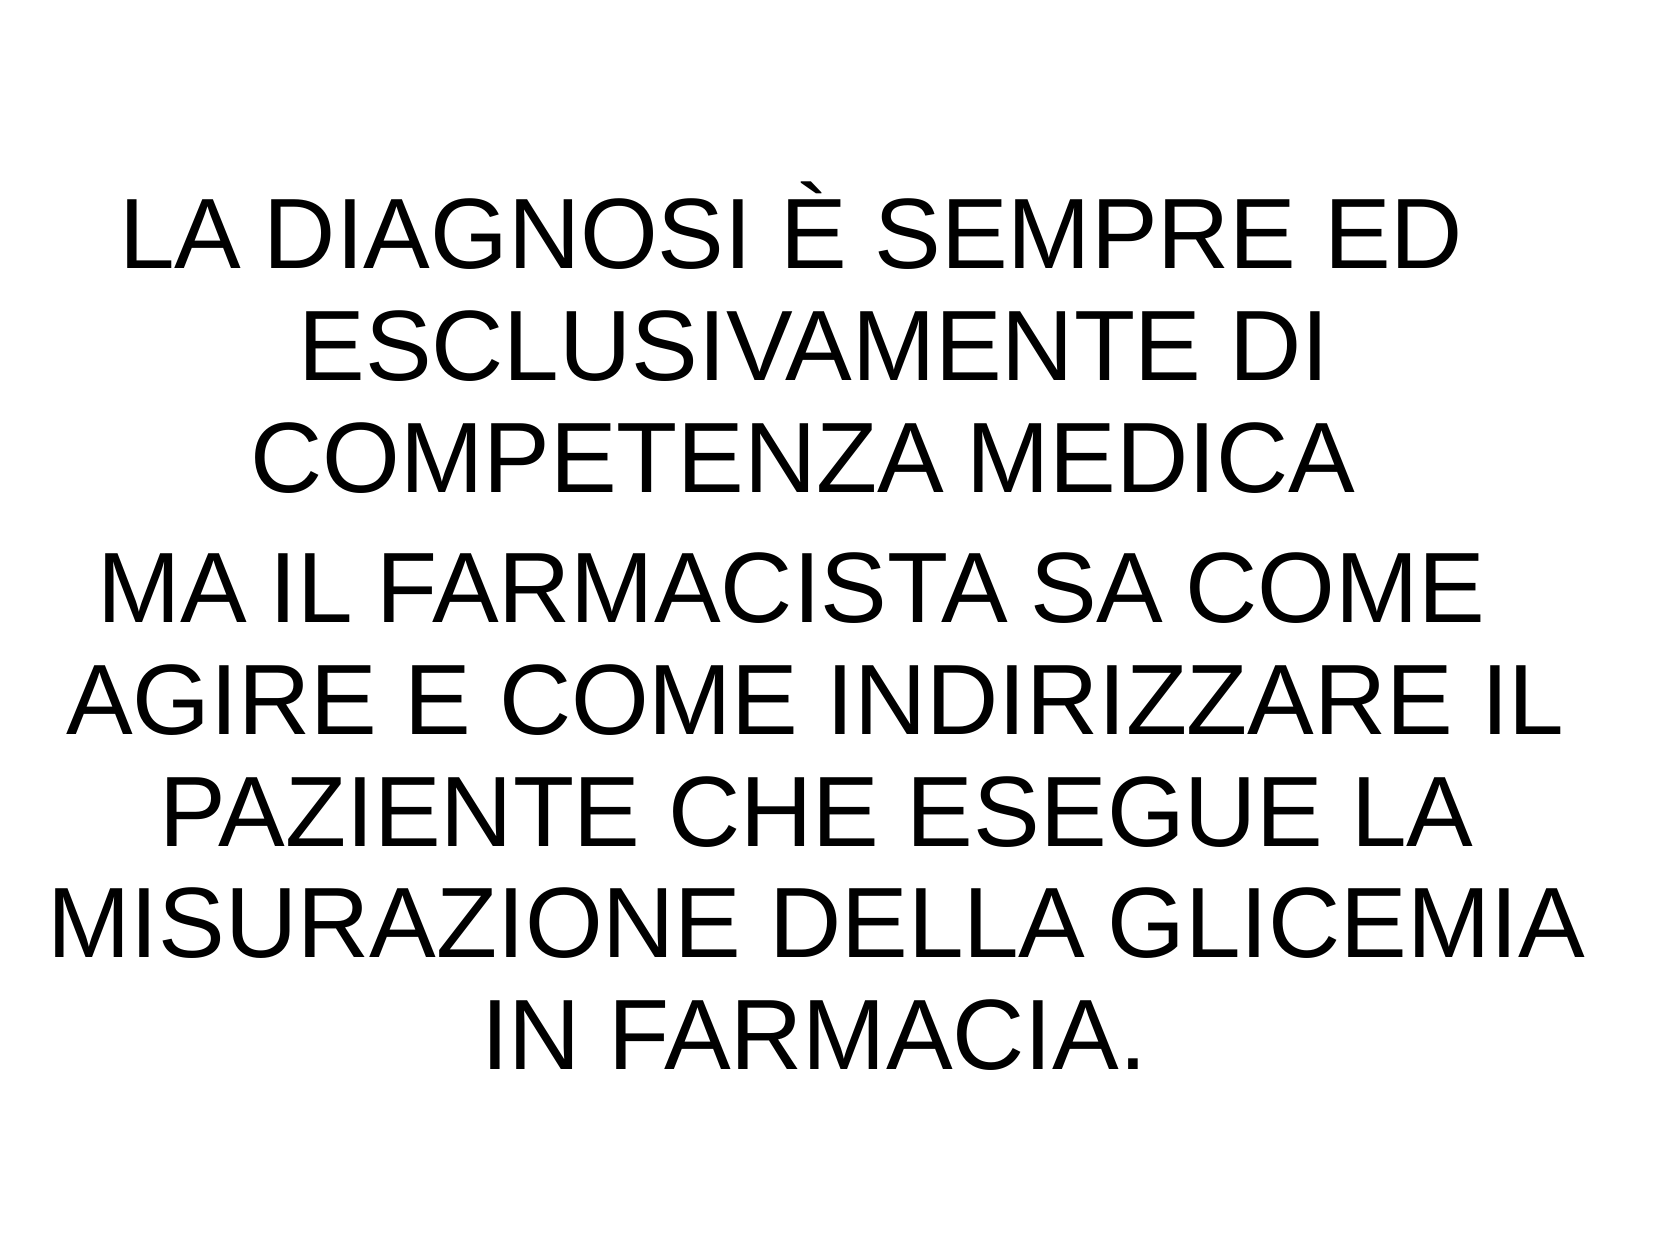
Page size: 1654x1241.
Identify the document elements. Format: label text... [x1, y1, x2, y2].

text_box LA DIAGNOSI È SEMPRE ED ESCLUSIVAMENTE DI COMPETENZA MEDICA MA IL FARMACISTA SA COME AGIRE E COME INDIRIZZARE IL PAZIENTE CHE ESEGUE LA MISURAZIONE DELLA GLICEMIA IN FARMACIA. [0, 171, 1654, 1099]
